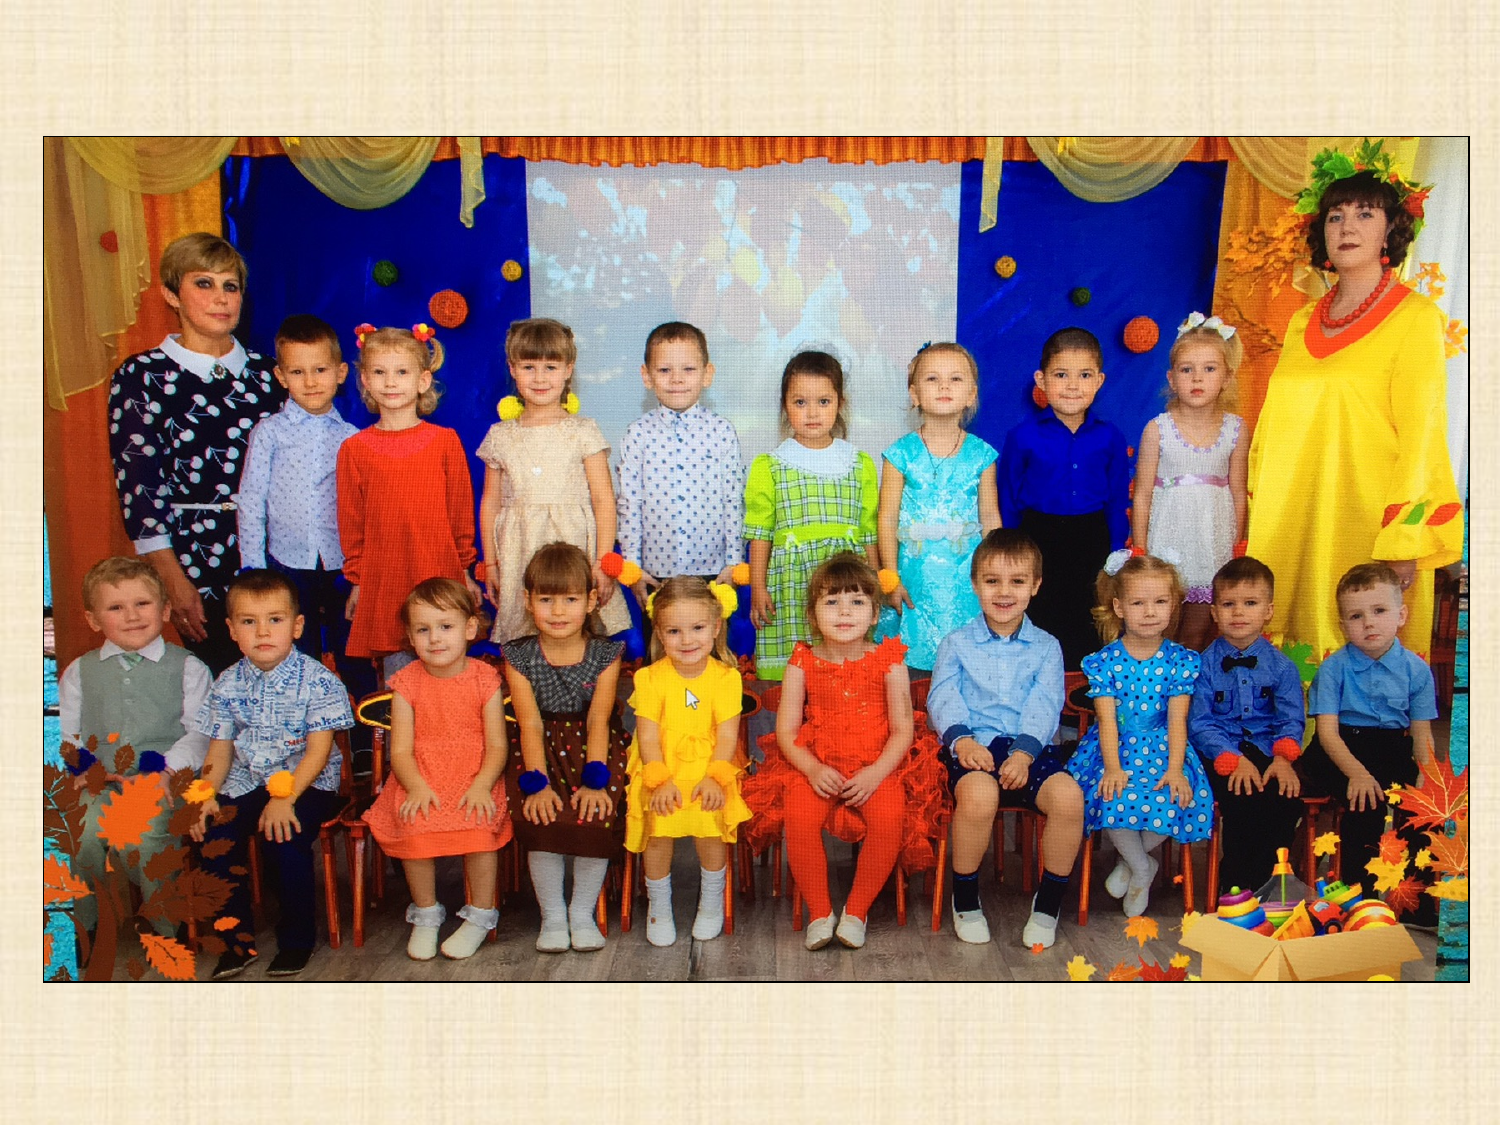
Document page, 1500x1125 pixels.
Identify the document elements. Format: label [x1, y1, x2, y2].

picture [44, 137, 1469, 982]
